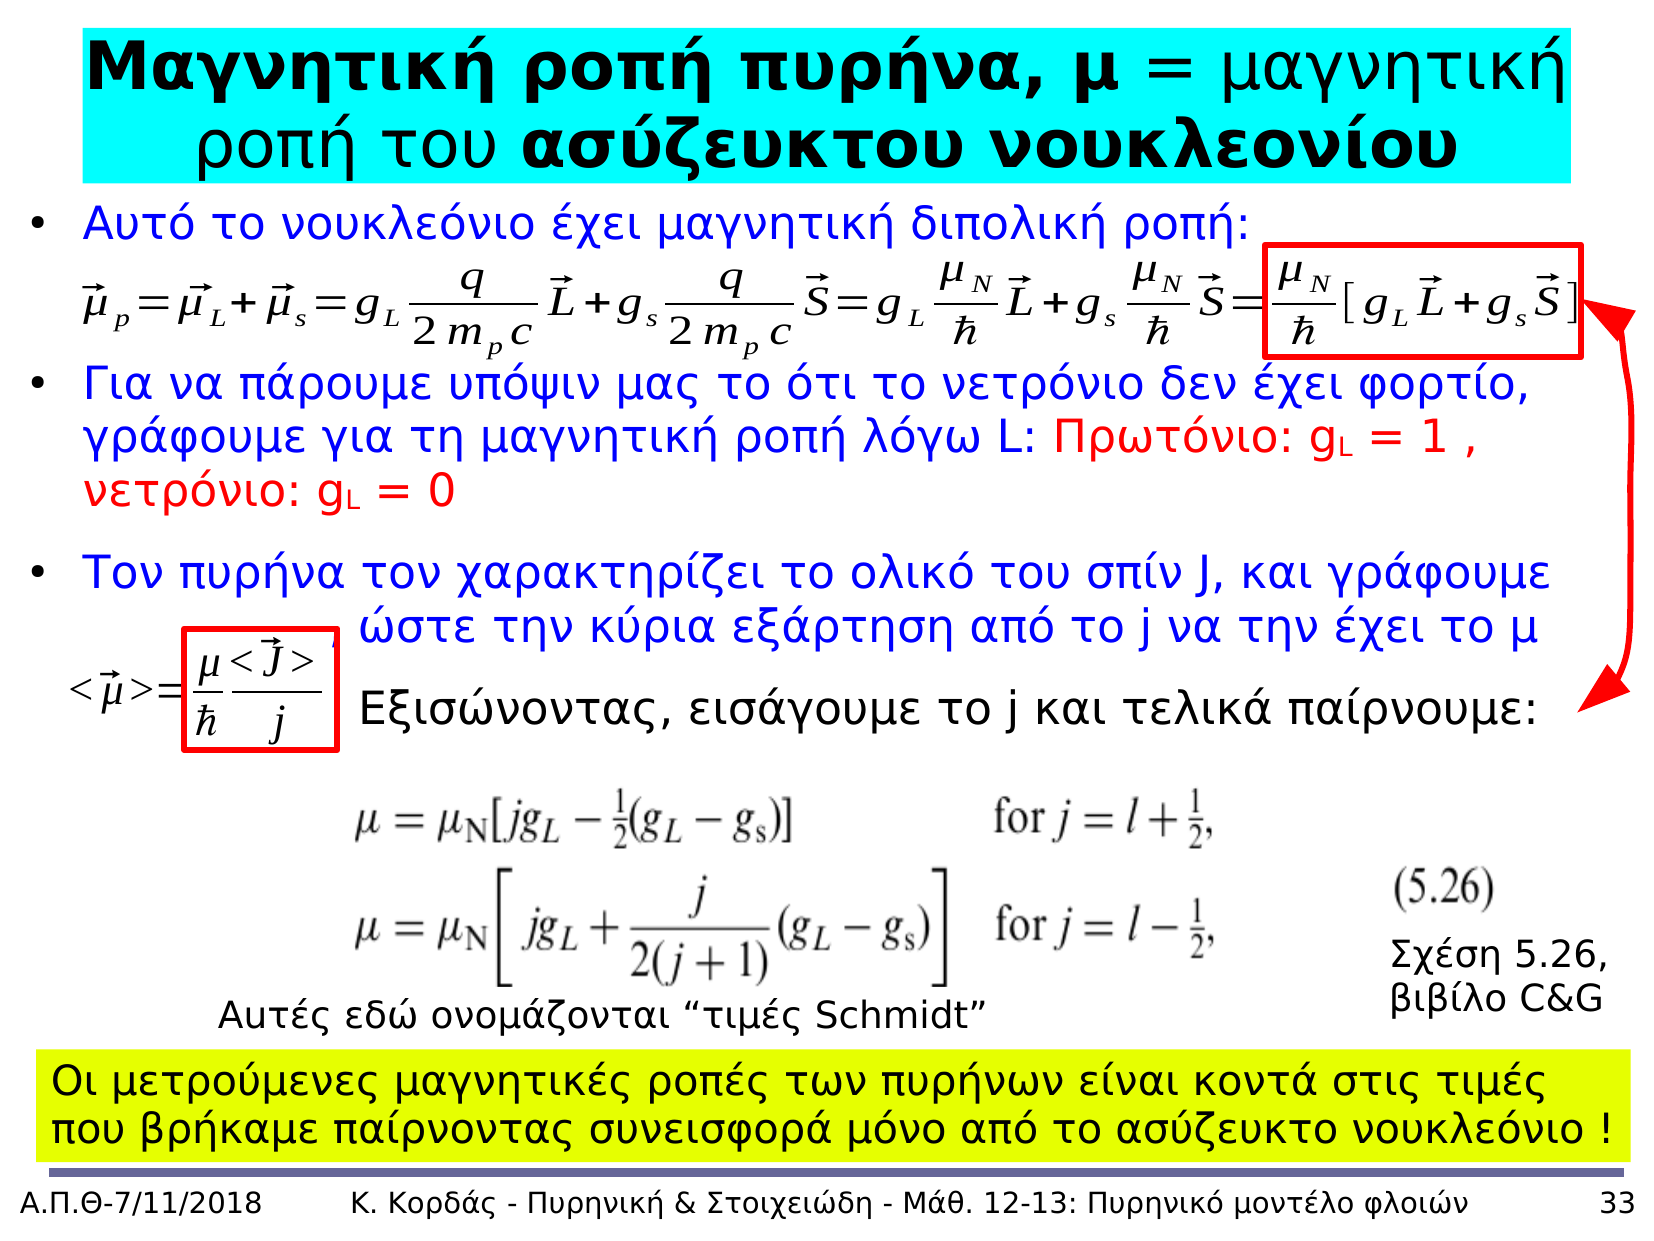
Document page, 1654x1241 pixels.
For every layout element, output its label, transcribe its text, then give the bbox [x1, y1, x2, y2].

list Αυτό το νουκλεόνιο έχει μαγνητική διπολική ροπή: Για να πάρουμε υπόψιν μας το ότι το νετρόνιο δεν έχει φορτίο, γράφουμε για τη μαγνητική ροπή λόγω L: Πρωτόνιο: gL = 1 , νετρόνιο: gL = 0 Τον πυρήνα τον χαρακτηρίζει το ολικό του σπίν J, και γράφουμε , ώστε την κύρια εξάρτηση από το j να την έχει το μ Εξισώνοντας, εισάγουμε το j και τελικά παίρνουμε: [11, 197, 1651, 1159]
chart [57, 637, 181, 751]
text_box Αuτές εδώ ονομάζονται “τιμές Schmidt” [203, 986, 1004, 1046]
text_box Οι μετρούμενες μαγνητικές ροπές των πυρήνων είναι κοντά στις τιμές που βρήκαμε παίρνοντας συνεισφορά μόνο από το ασύζευκτο νουκλεόνιο ! [36, 1049, 1631, 1163]
chart [67, 242, 1593, 363]
title Mαγνητική ροπή πυρήνα, μ = μαγνητική ροπή του ασύζευκτου νουκλεονίου [82, 27, 1571, 184]
text_box Σχέση 5.26, βιβίλο C&G [1374, 925, 1625, 1029]
chart [187, 637, 334, 747]
picture [187, 767, 1501, 1049]
